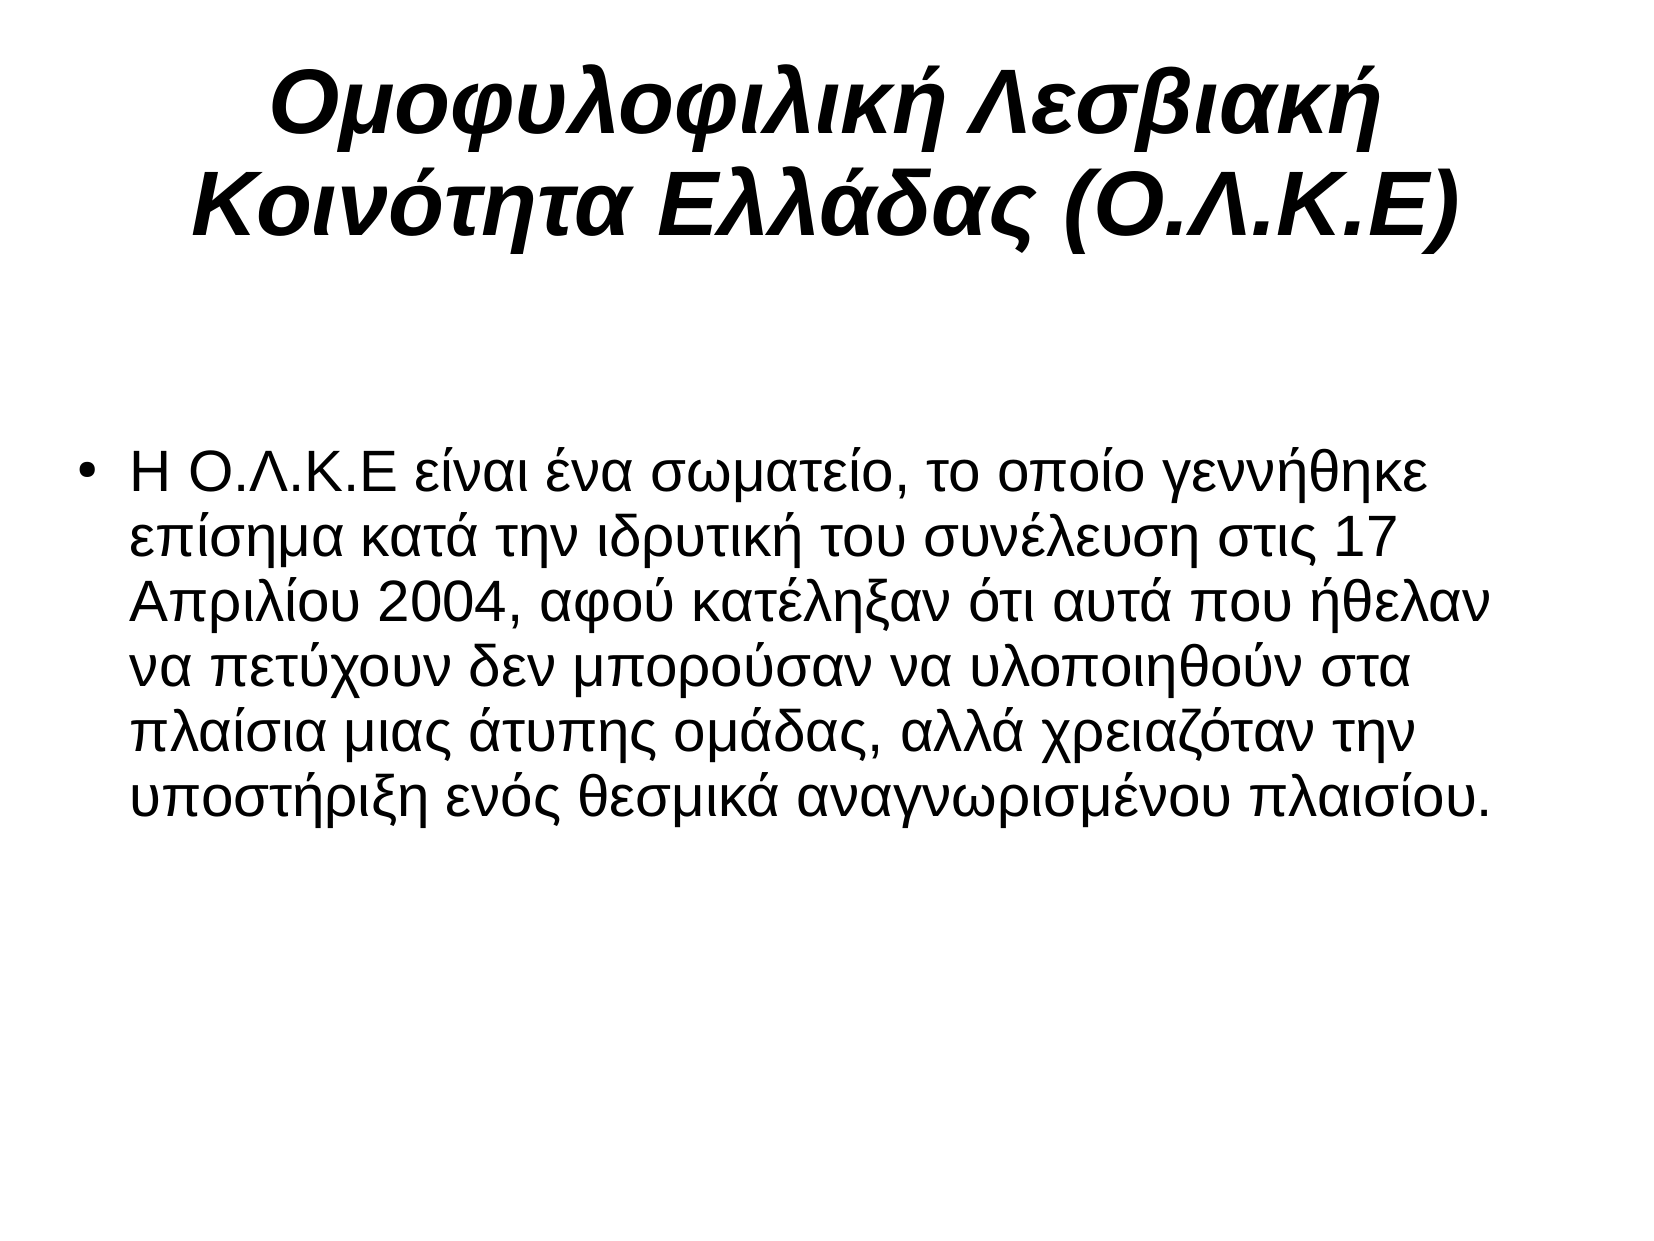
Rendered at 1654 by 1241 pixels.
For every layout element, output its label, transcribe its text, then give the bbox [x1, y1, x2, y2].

list Η Ο.Λ.Κ.Ε είναι ένα σωματείο, το οποίο γεννήθηκε επίσημα κατά την ιδρυτική του συνέλευση στις 17 Απριλίου 2004, αφού κατέληξαν ότι αυτά που ήθελαν να πετύχουν δεν μπορούσαν να υλοποιηθούν στα πλαίσια μιας άτυπης ομάδας, αλλά χρειαζόταν την υποστήριξη ενός θεσμικά αναγνωρισμένου πλαισίου. [59, 438, 1515, 1158]
title Ομοφυλοφιλική Λεσβιακή Κοινότητα Ελλάδας (Ο.Λ.Κ.Ε) [82, 49, 1571, 257]
